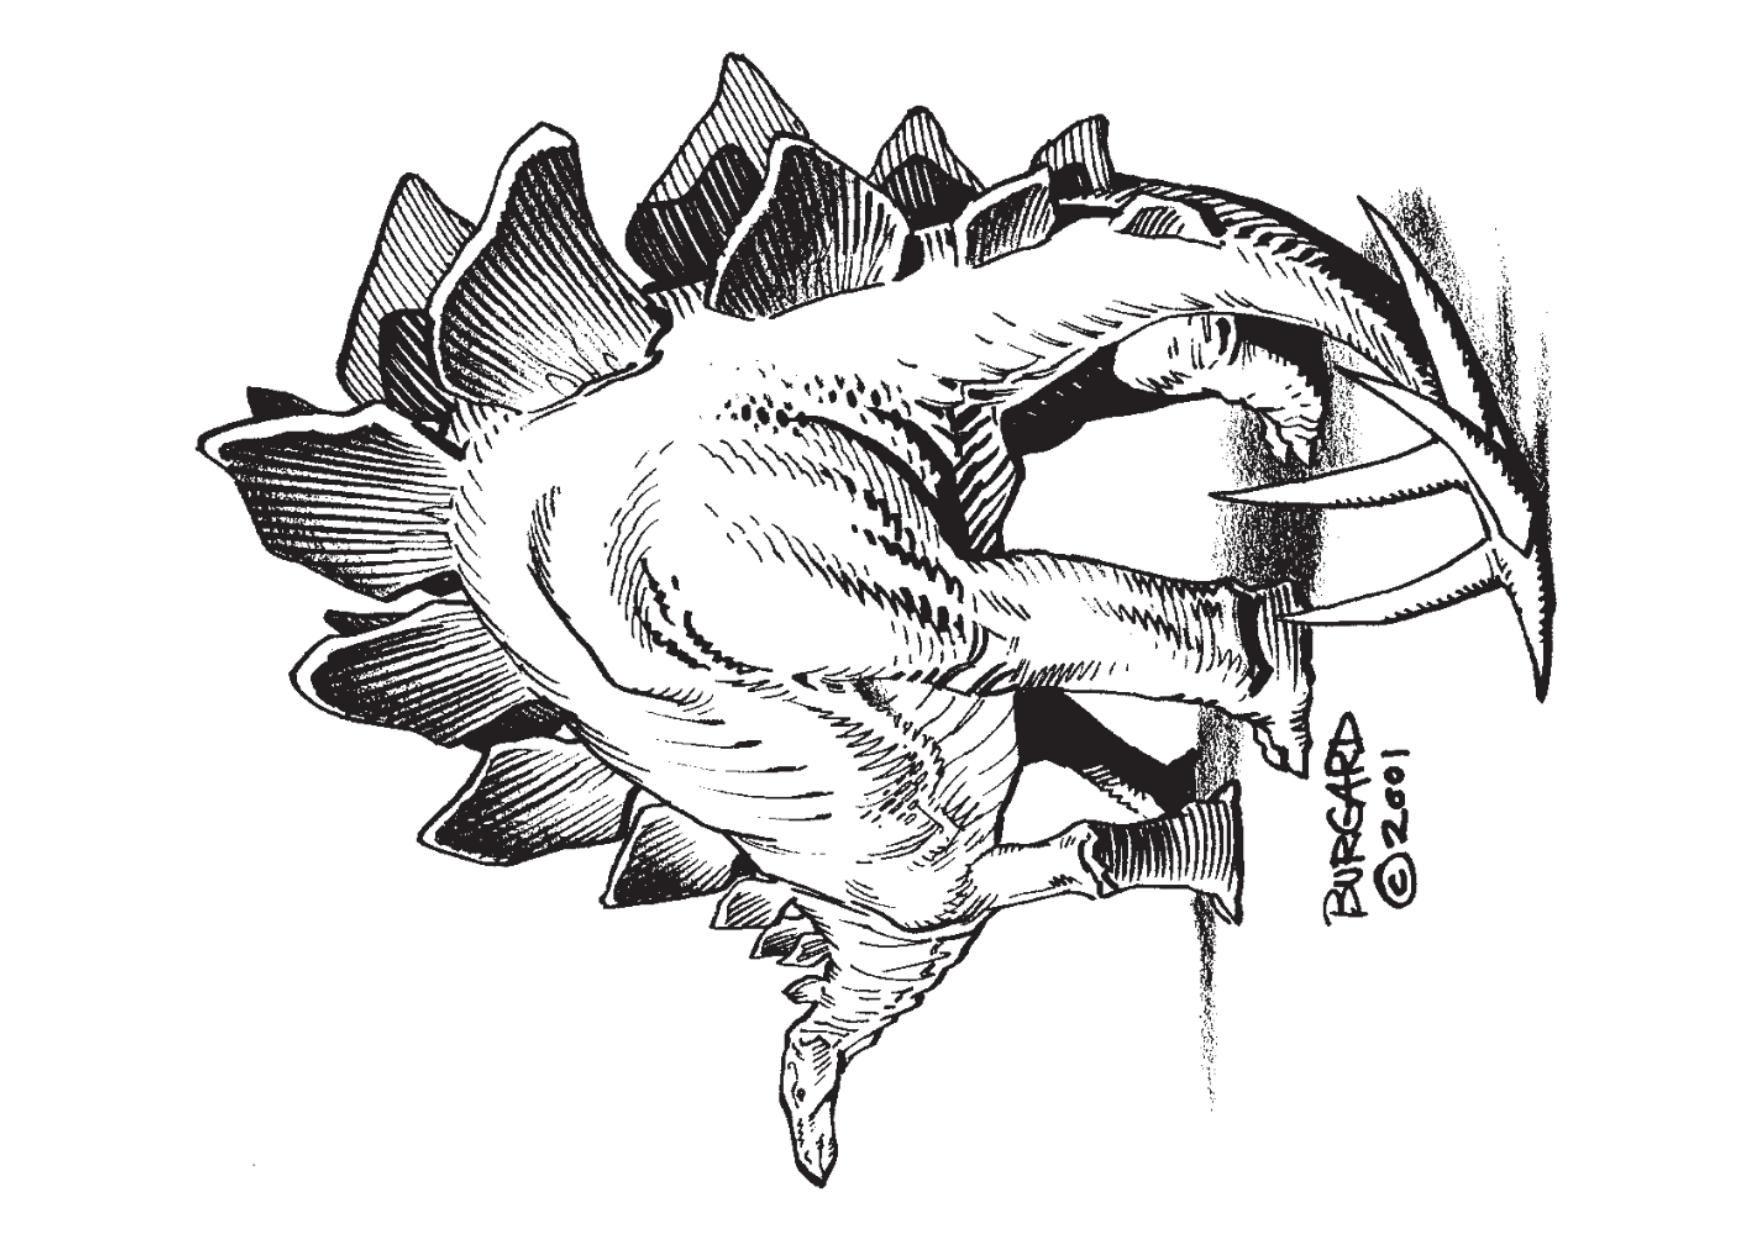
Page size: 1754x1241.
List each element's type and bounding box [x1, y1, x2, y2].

picture [176, 38, 1578, 1202]
